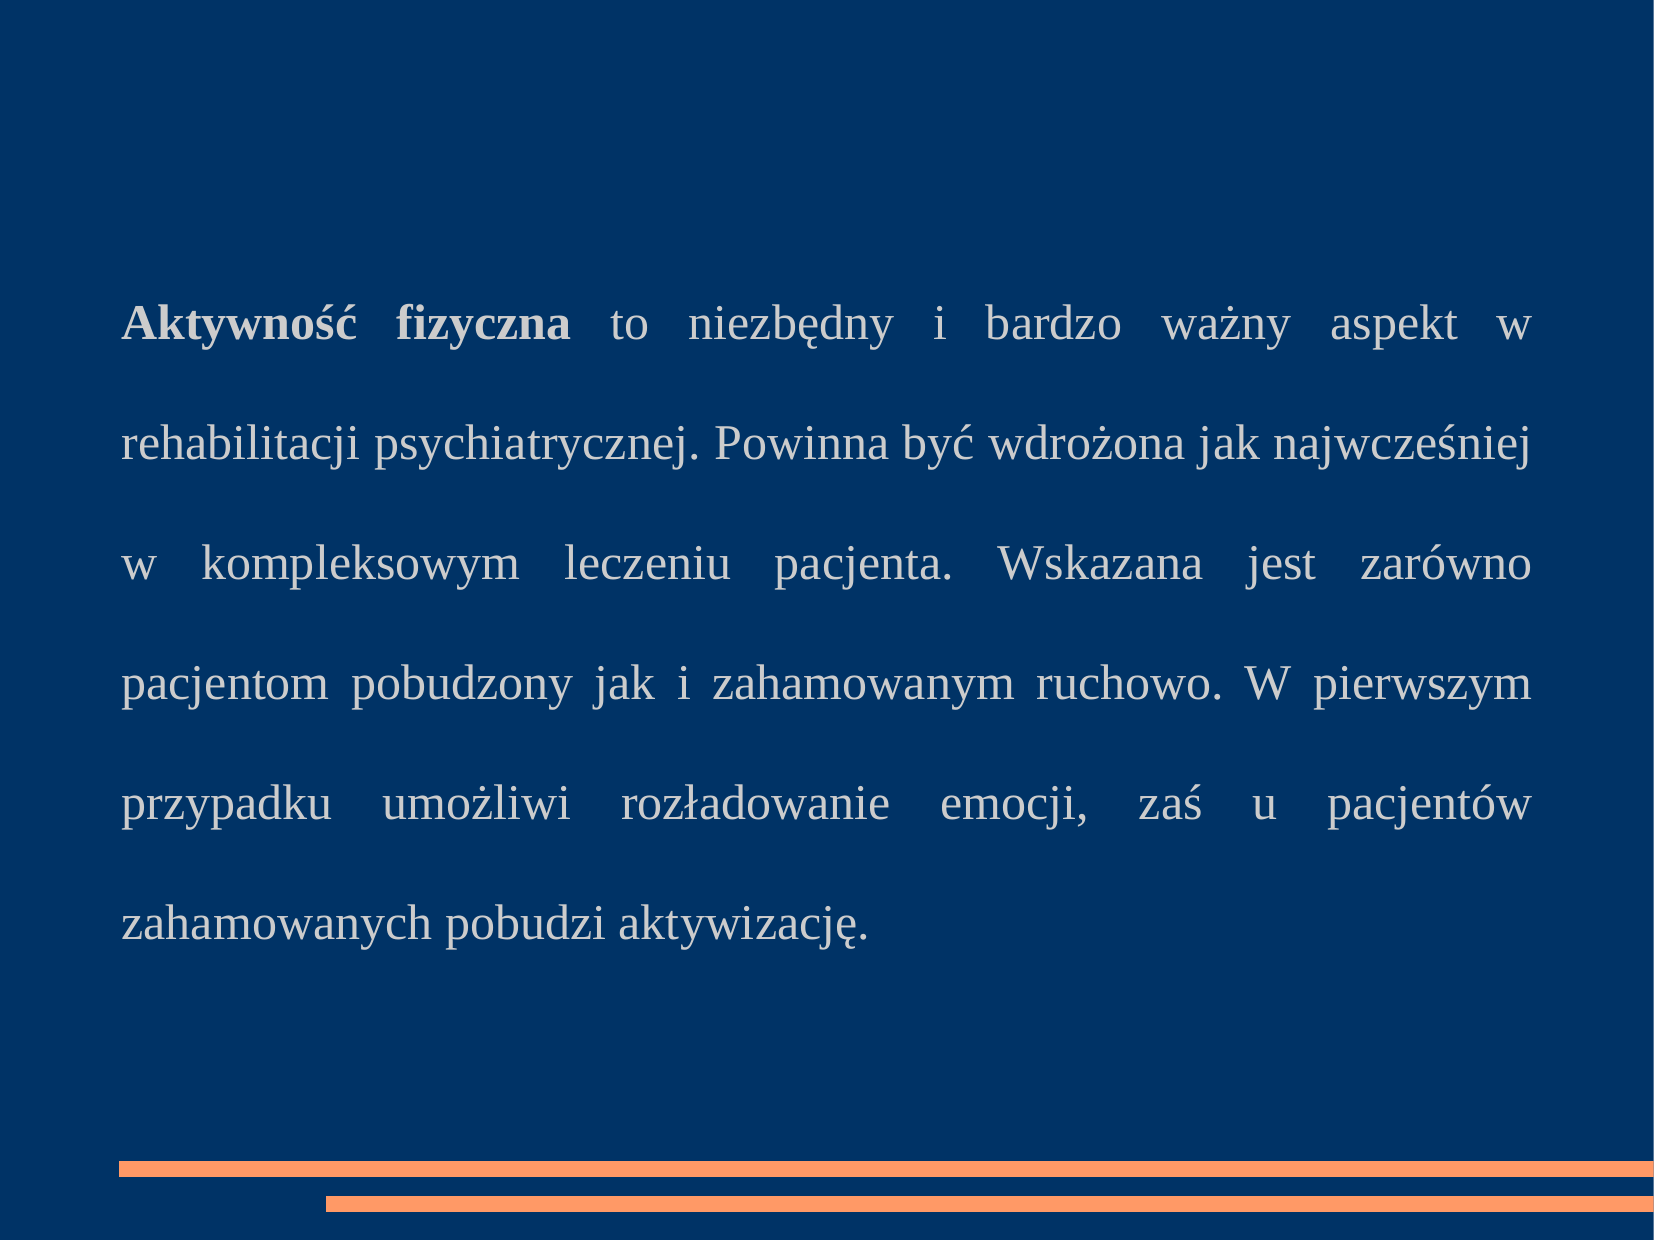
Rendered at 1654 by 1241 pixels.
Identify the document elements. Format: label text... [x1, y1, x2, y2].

subtitle Aktywność fizyczna to niezbędny i bardzo ważny aspekt w rehabilitacji psychiatrycznej. Powinna być wdrożona jak najwcześniej w kompleksowym leczeniu pacjenta. Wskazana jest zarówno pacjentom pobudzony jak i zahamowanym ruchowo. W pierwszym przypadku umożliwi rozładowanie emocji, zaś u pacjentów zahamowanych pobudzi aktywizację. [121, 46, 1534, 1132]
